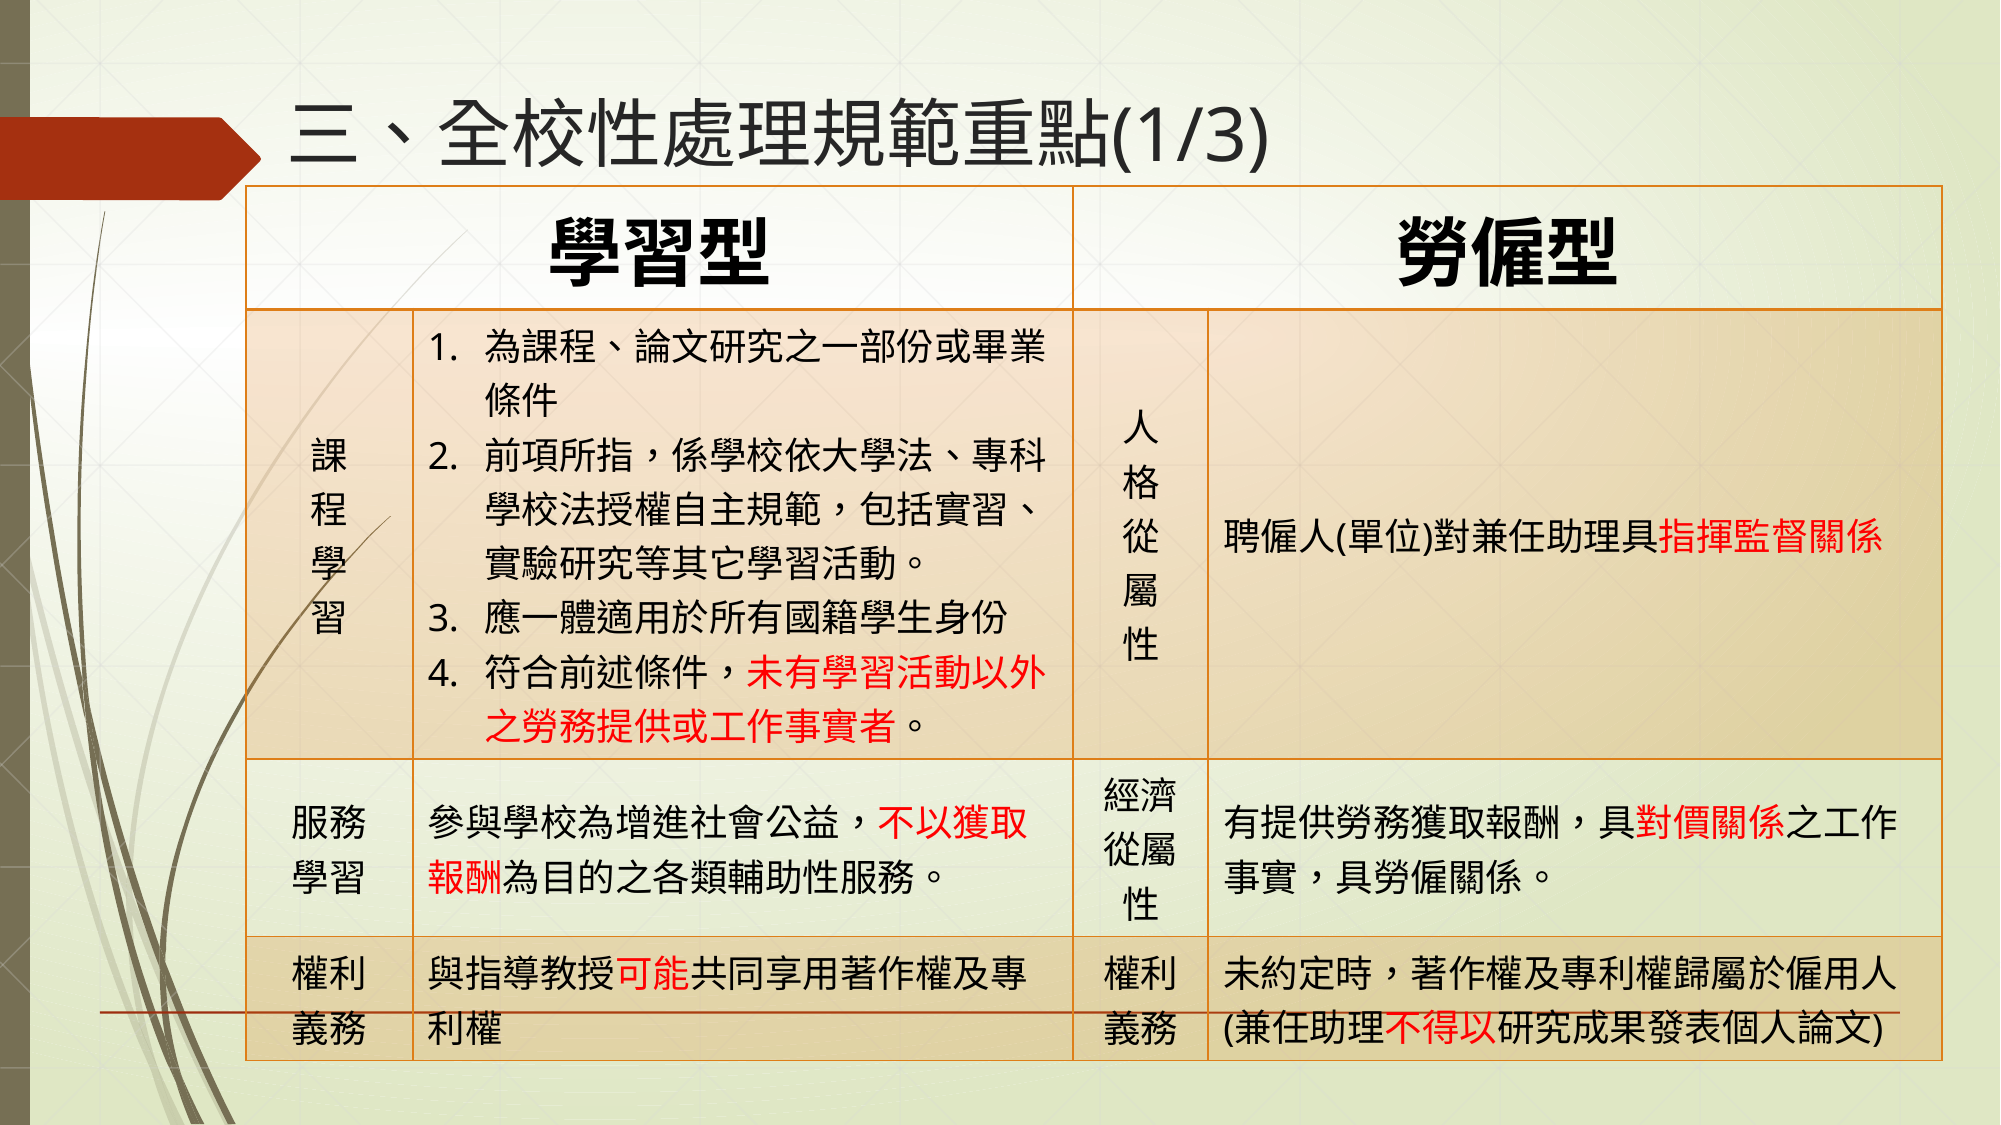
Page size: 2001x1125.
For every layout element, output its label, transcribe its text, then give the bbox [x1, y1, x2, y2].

table_cell 聘僱人(單位)對兼任助理具指揮監督關係 [1209, 311, 1941, 758]
table_cell 人 格 從 屬 性 [1074, 311, 1207, 758]
table_cell 服務 學習 [247, 760, 412, 936]
table_header 學習型 [247, 187, 1072, 308]
table_cell 有提供勞務獲取報酬，具對價關係之工作事實，具勞僱關係。 [1209, 760, 1941, 936]
table_cell 權利 義務 [1074, 937, 1207, 1060]
table_cell 與指導教授可能共同享用著作權及專利權 [414, 937, 1072, 1060]
table_cell 課 程 學 習 [247, 311, 412, 758]
table_cell 經濟 從屬性 [1074, 760, 1207, 936]
table_cell 權利 義務 [247, 937, 412, 1060]
title 三、全校性處理規範重點(1/3) [271, 79, 1733, 185]
table_cell 為課程、論文研究之一部份或畢業條件 前項所指，係學校依大學法、專科學校法授權自主規範，包括實習、實驗研究等其它學習活動。 應一體適用於所有國籍學生身份 符合前述條件，未有學習活動以外之勞務提供或工作事實者。 [414, 311, 1072, 758]
table_cell 參與學校為增進社會公益，不以獲取報酬為目的之各類輔助性服務。 [414, 760, 1072, 936]
table_header 勞僱型 [1074, 187, 1941, 308]
table_cell 未約定時，著作權及專利權歸屬於僱用人 (兼任助理不得以研究成果發表個人論文) [1209, 937, 1941, 1060]
